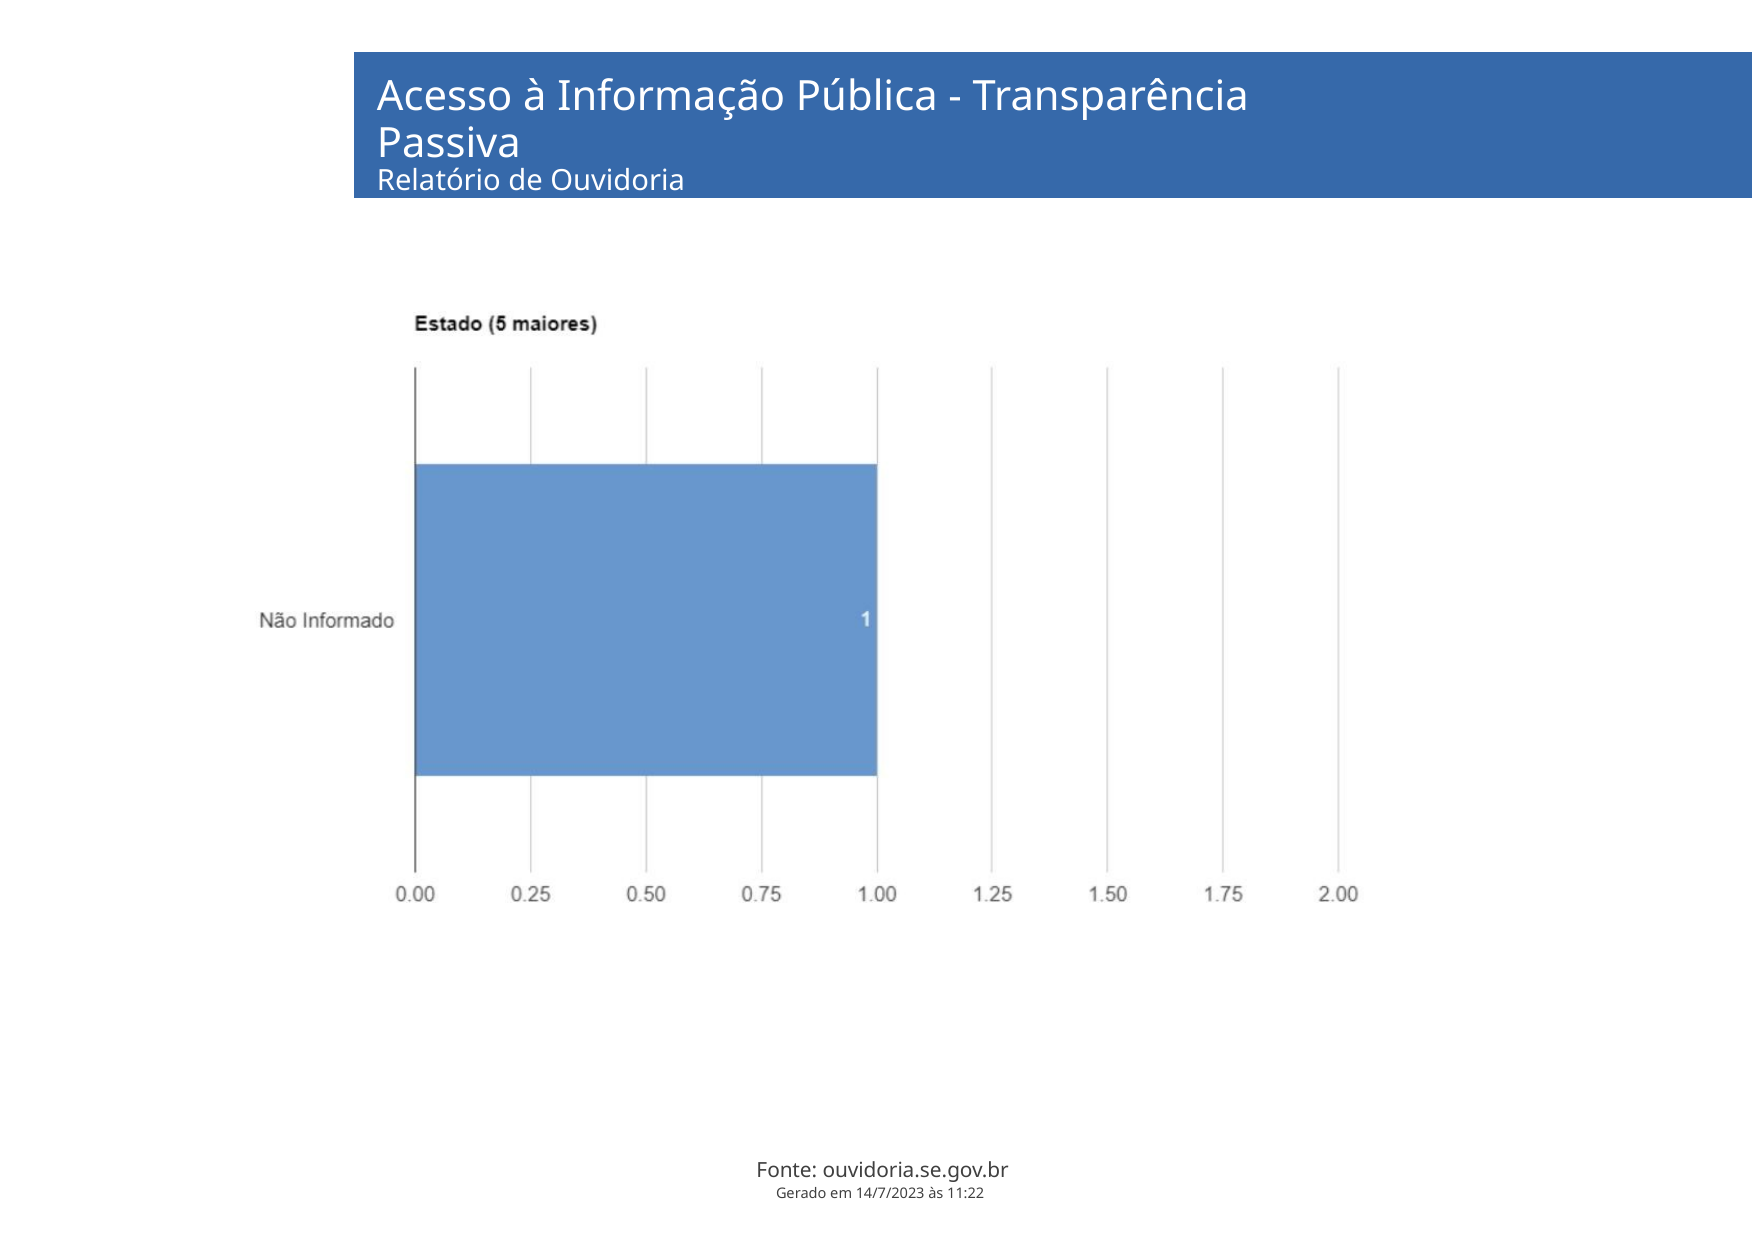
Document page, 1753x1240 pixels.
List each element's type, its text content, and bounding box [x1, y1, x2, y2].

text_box [155, 211, 1599, 1028]
text_box Acesso à Informação Pública - Transparência Passiva Relatório de Ouvidoria SETUR - Abril a Abril de 2023 [376, 72, 1403, 228]
text_box [354, 52, 1752, 198]
text_box Fonte: ouvidoria.se.gov.br Gerado em 14/7/2023 às 11:22 [756, 1158, 1023, 1202]
